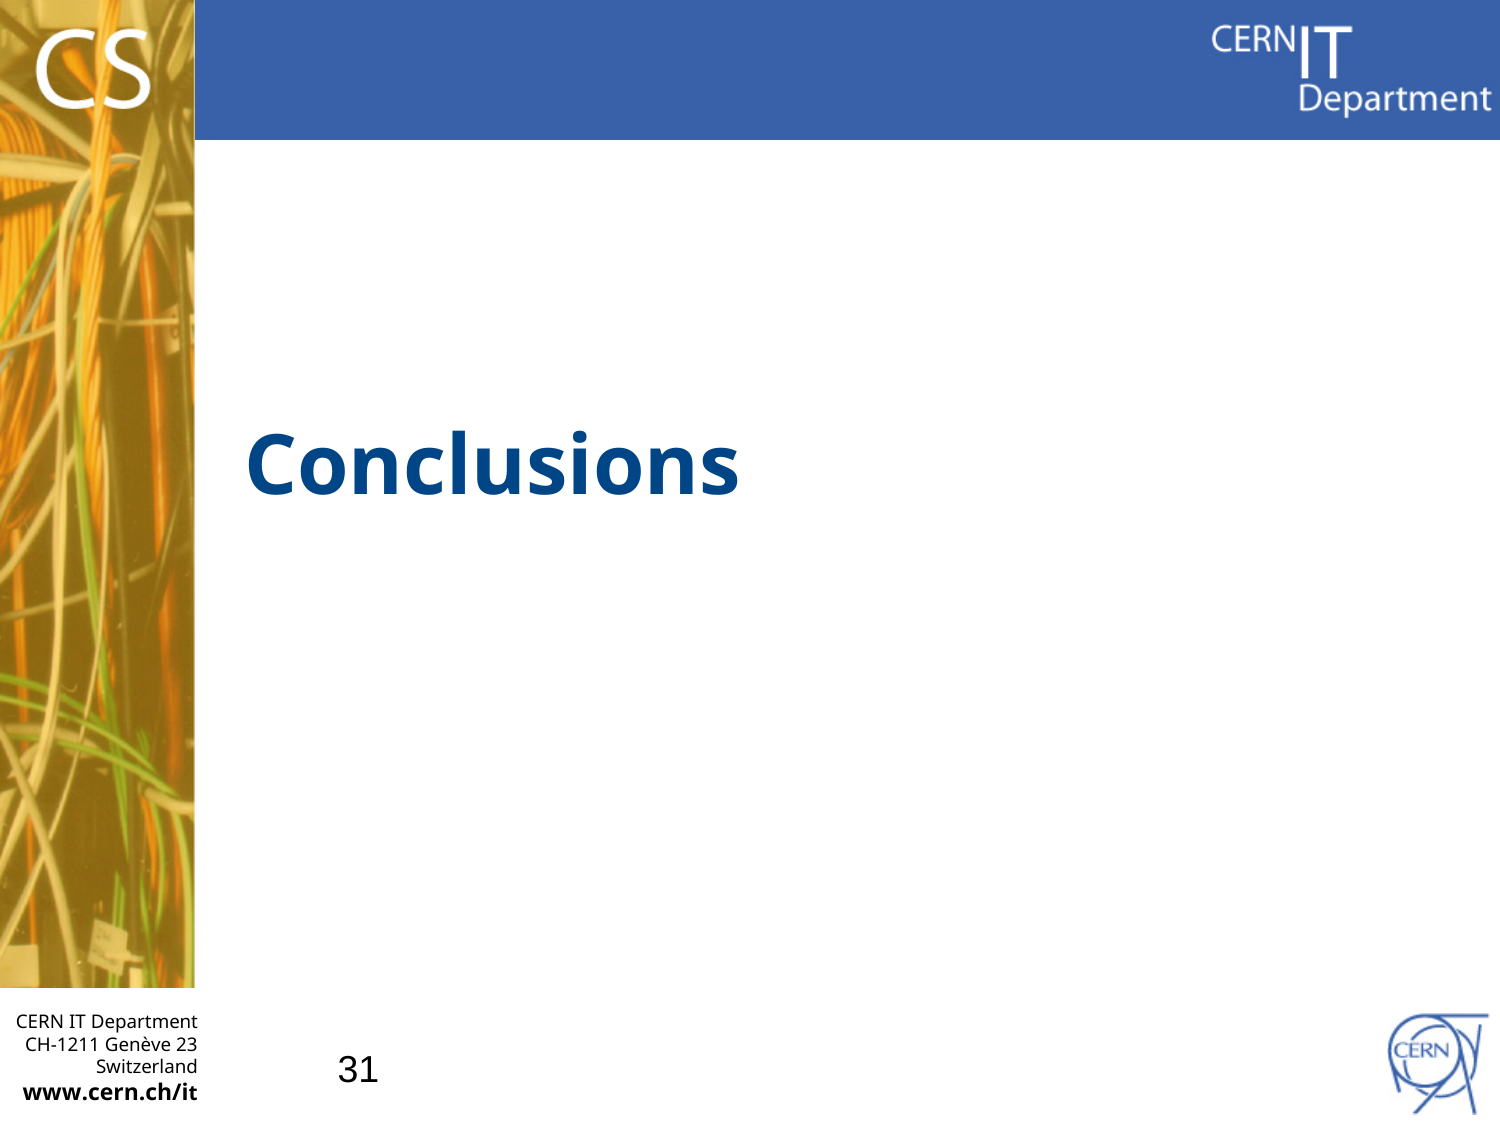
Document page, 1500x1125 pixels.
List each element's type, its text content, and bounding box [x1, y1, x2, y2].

picture [1387, 1012, 1490, 1115]
list Conclusions [224, 174, 1463, 988]
picture [0, 0, 1500, 988]
